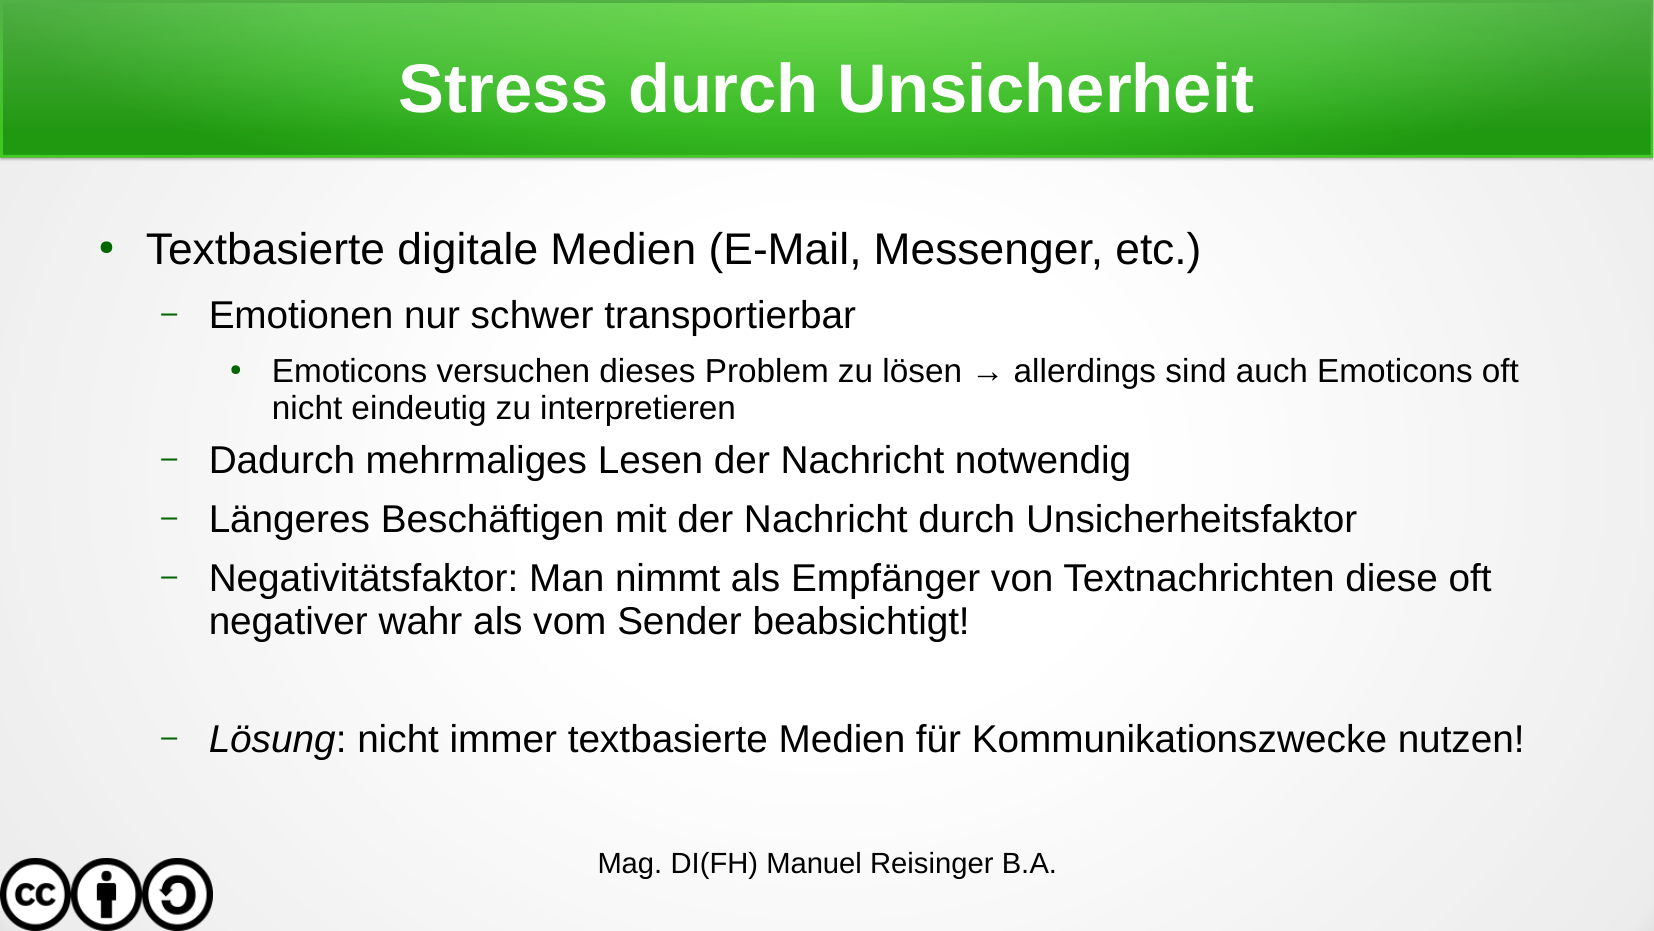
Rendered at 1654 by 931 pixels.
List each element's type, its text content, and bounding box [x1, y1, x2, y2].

title Stress durch Unsicherheit [82, 35, 1571, 142]
list Textbasierte digitale Medien (E-Mail, Messenger, etc.) Emotionen nur schwer transportierbar Emoticons versuchen dieses Problem zu lösen → allerdings sind auch Emoticons oft nicht eindeutig zu interpretieren Dadurch mehrmaliges Lesen der Nachricht notwendig Längeres Beschäftigen mit der Nachricht durch Unsicherheitsfaktor Negativitätsfaktor: Man nimmt als Empfänger von Textnachrichten diese oft negativer wahr als vom Sender beabsichtigt! Lösung: nicht immer textbasierte Medien für Kommunikationszwecke nutzen! [82, 224, 1571, 764]
picture [0, 858, 213, 931]
